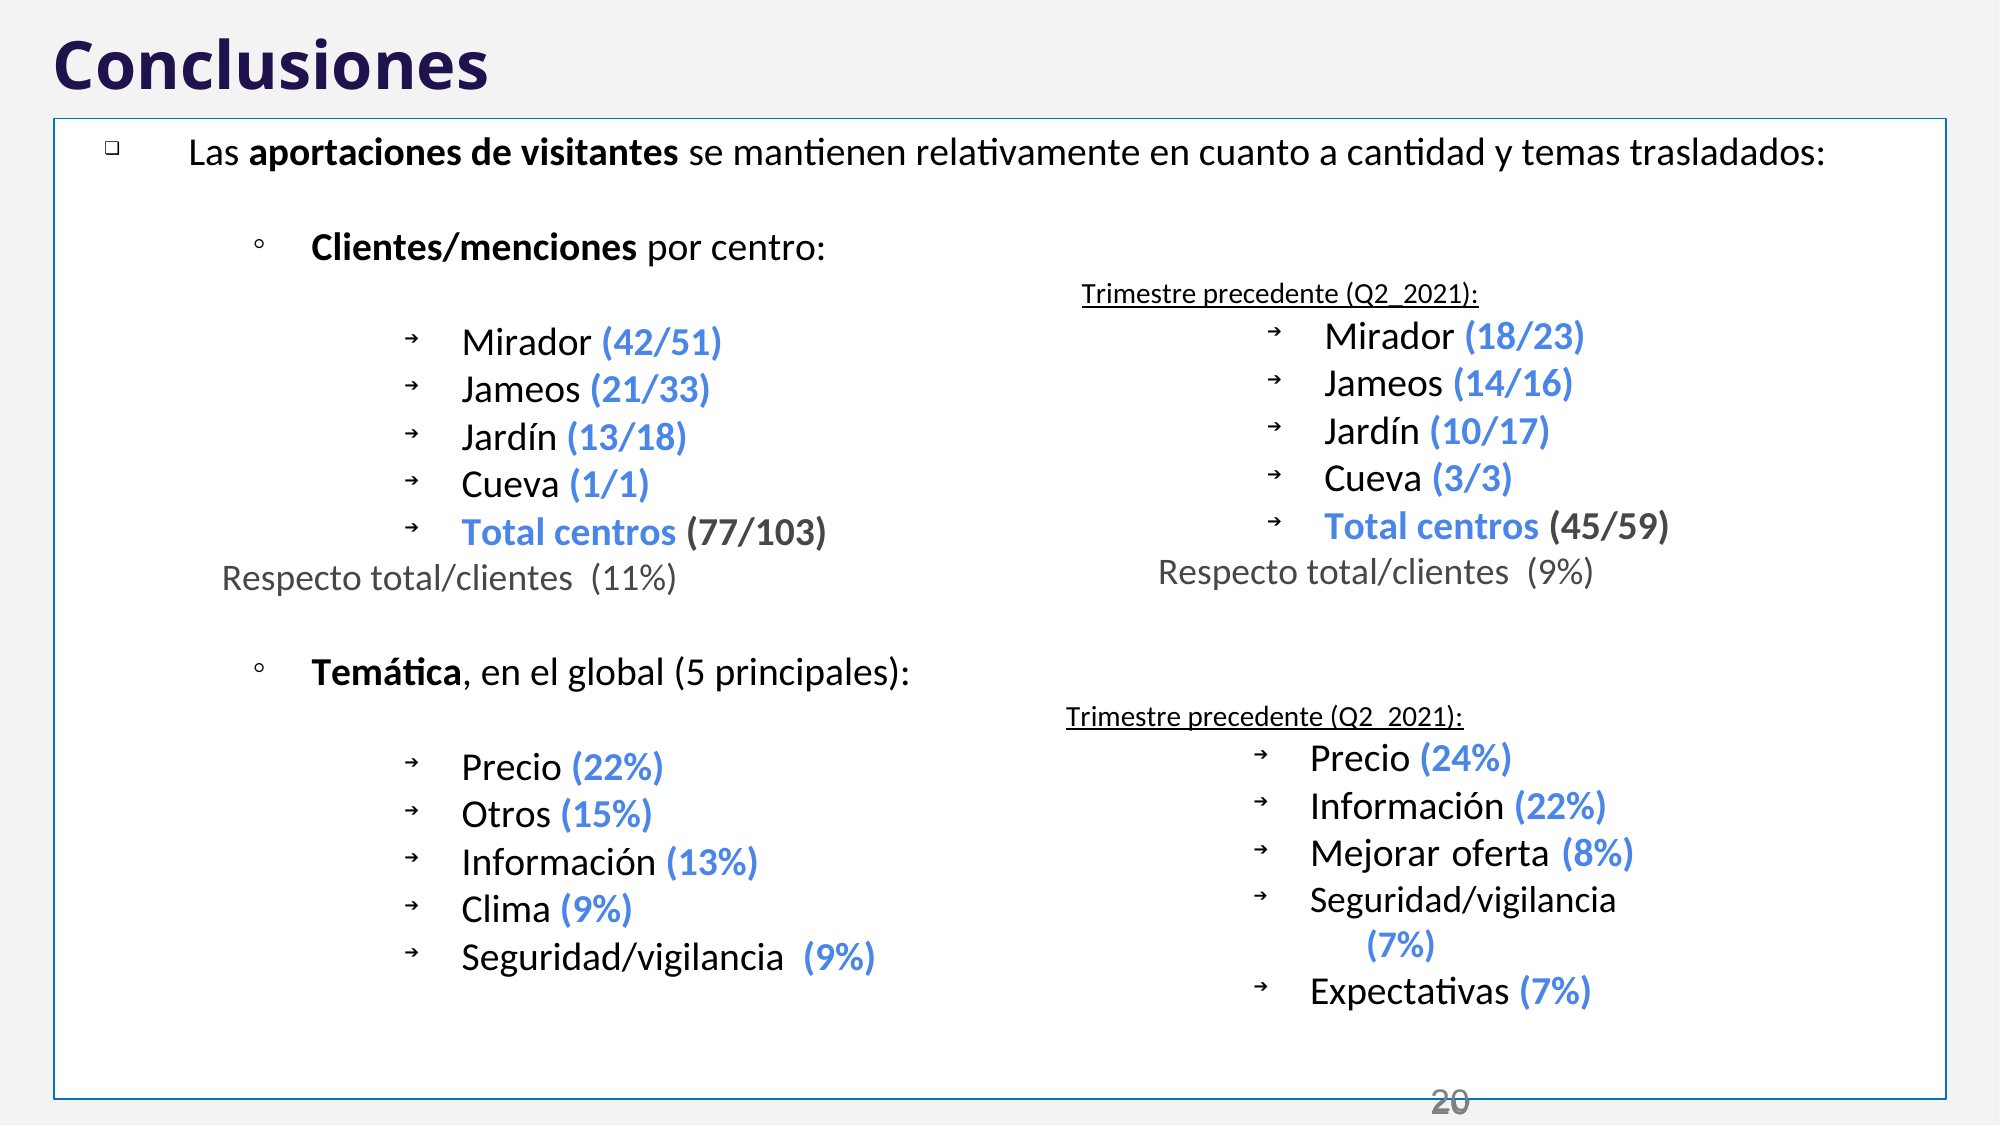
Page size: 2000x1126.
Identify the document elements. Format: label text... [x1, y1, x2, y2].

text_box Conclusiones [52, 0, 1945, 126]
text_box Trimestre precedente (Q2_2021): Precio (24%) Información (22%) Mejorar oferta (8%) Seguridad/vigilancia (7%) Expectativas (7%) [1051, 682, 1650, 1075]
text_box <número> [1412, 1069, 1880, 1126]
text_box Las aportaciones de visitantes se mantienen relativamente en cuanto a cantidad y temas trasladados: Clientes/menciones por centro: Mirador (42/51) Jameos (21/33) Jardín (13/18) Cueva (1/1) Total centros (77/103) Respecto total/clientes (11%) Temática, en el global (5 principales): Precio (22%) Otros (15%) Información (13%) Clima (9%) Seguridad/vigilancia (9%) [53, 118, 1947, 1100]
text_box Trimestre precedente (Q2_2021): Mirador (18/23) Jameos (14/16) Jardín (10/17) Cueva (3/3) Total centros (45/59) Respecto total/clientes (9%) [1066, 259, 1737, 700]
